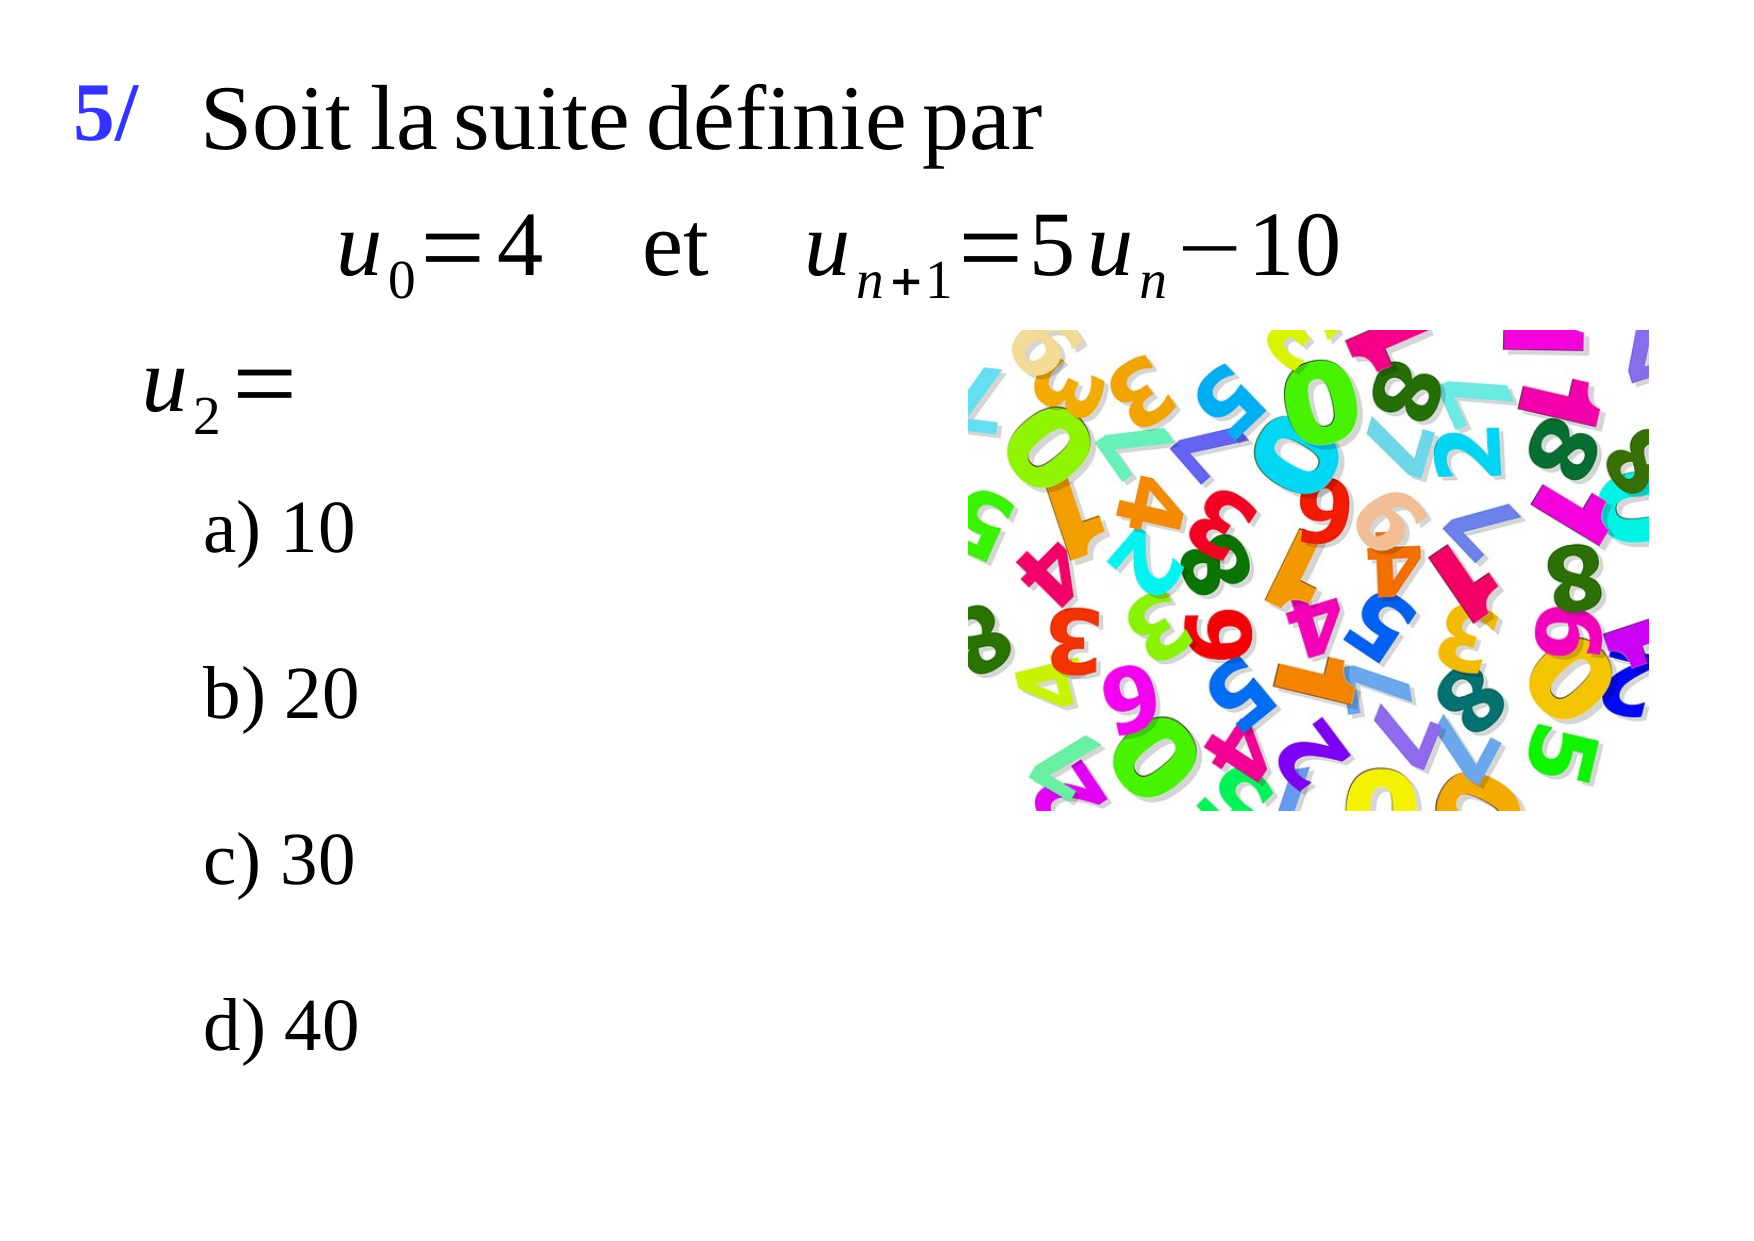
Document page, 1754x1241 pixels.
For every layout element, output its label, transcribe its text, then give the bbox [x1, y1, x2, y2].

chart [312, 194, 1364, 311]
picture [968, 330, 1649, 811]
chart [118, 330, 324, 447]
text_box a) 10 b) 20 c) 30 d) 40 [188, 478, 493, 1074]
text_box 5/ [59, 59, 154, 167]
chart [177, 68, 1070, 172]
